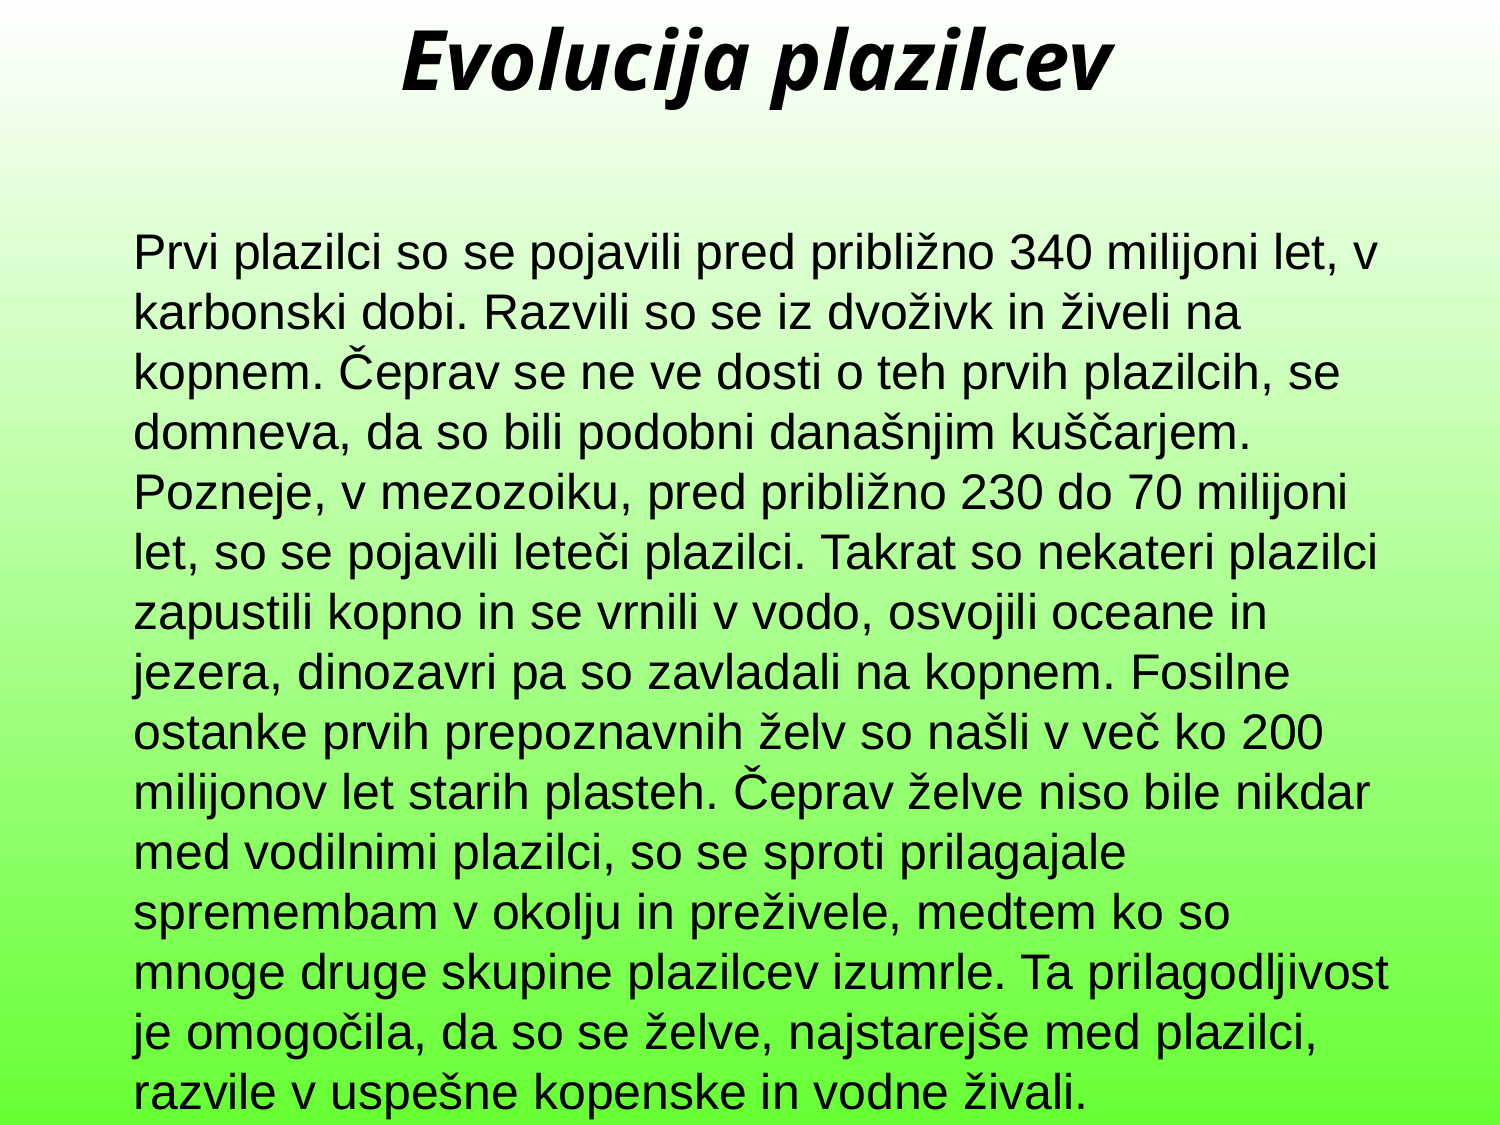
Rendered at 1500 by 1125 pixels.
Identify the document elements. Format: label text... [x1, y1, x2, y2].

text_box Evolucija plazilcev [362, 0, 1150, 200]
text_box Prvi plazilci so se pojavili pred približno 340 milijoni let, v karbonski dobi. Razvili so se iz dvoživk in živeli na kopnem. Čeprav se ne ve dosti o teh prvih plazilcih, se domneva, da so bili podobni današnjim kuščarjem. Pozneje, v mezozoiku, pred približno 230 do 70 milijoni let, so se pojavili leteči plazilci. Takrat so nekateri plazilci zapustili kopno in se vrnili v vodo, osvojili oceane in jezera, dinozavri pa so zavladali na kopnem. Fosilne ostanke prvih prepoznavnih želv so našli v več ko 200 milijonov let starih plasteh. Čeprav želve niso bile nikdar med vodilnimi plazilci, so se sproti prilagajale spremembam v okolju in preživele, medtem ko so mnoge druge skupine plazilcev izumrle. Ta prilagodljivost je omogočila, da so se želve, najstarejše med plazilci, razvile v uspešne kopenske in vodne živali. [62, 212, 1413, 955]
